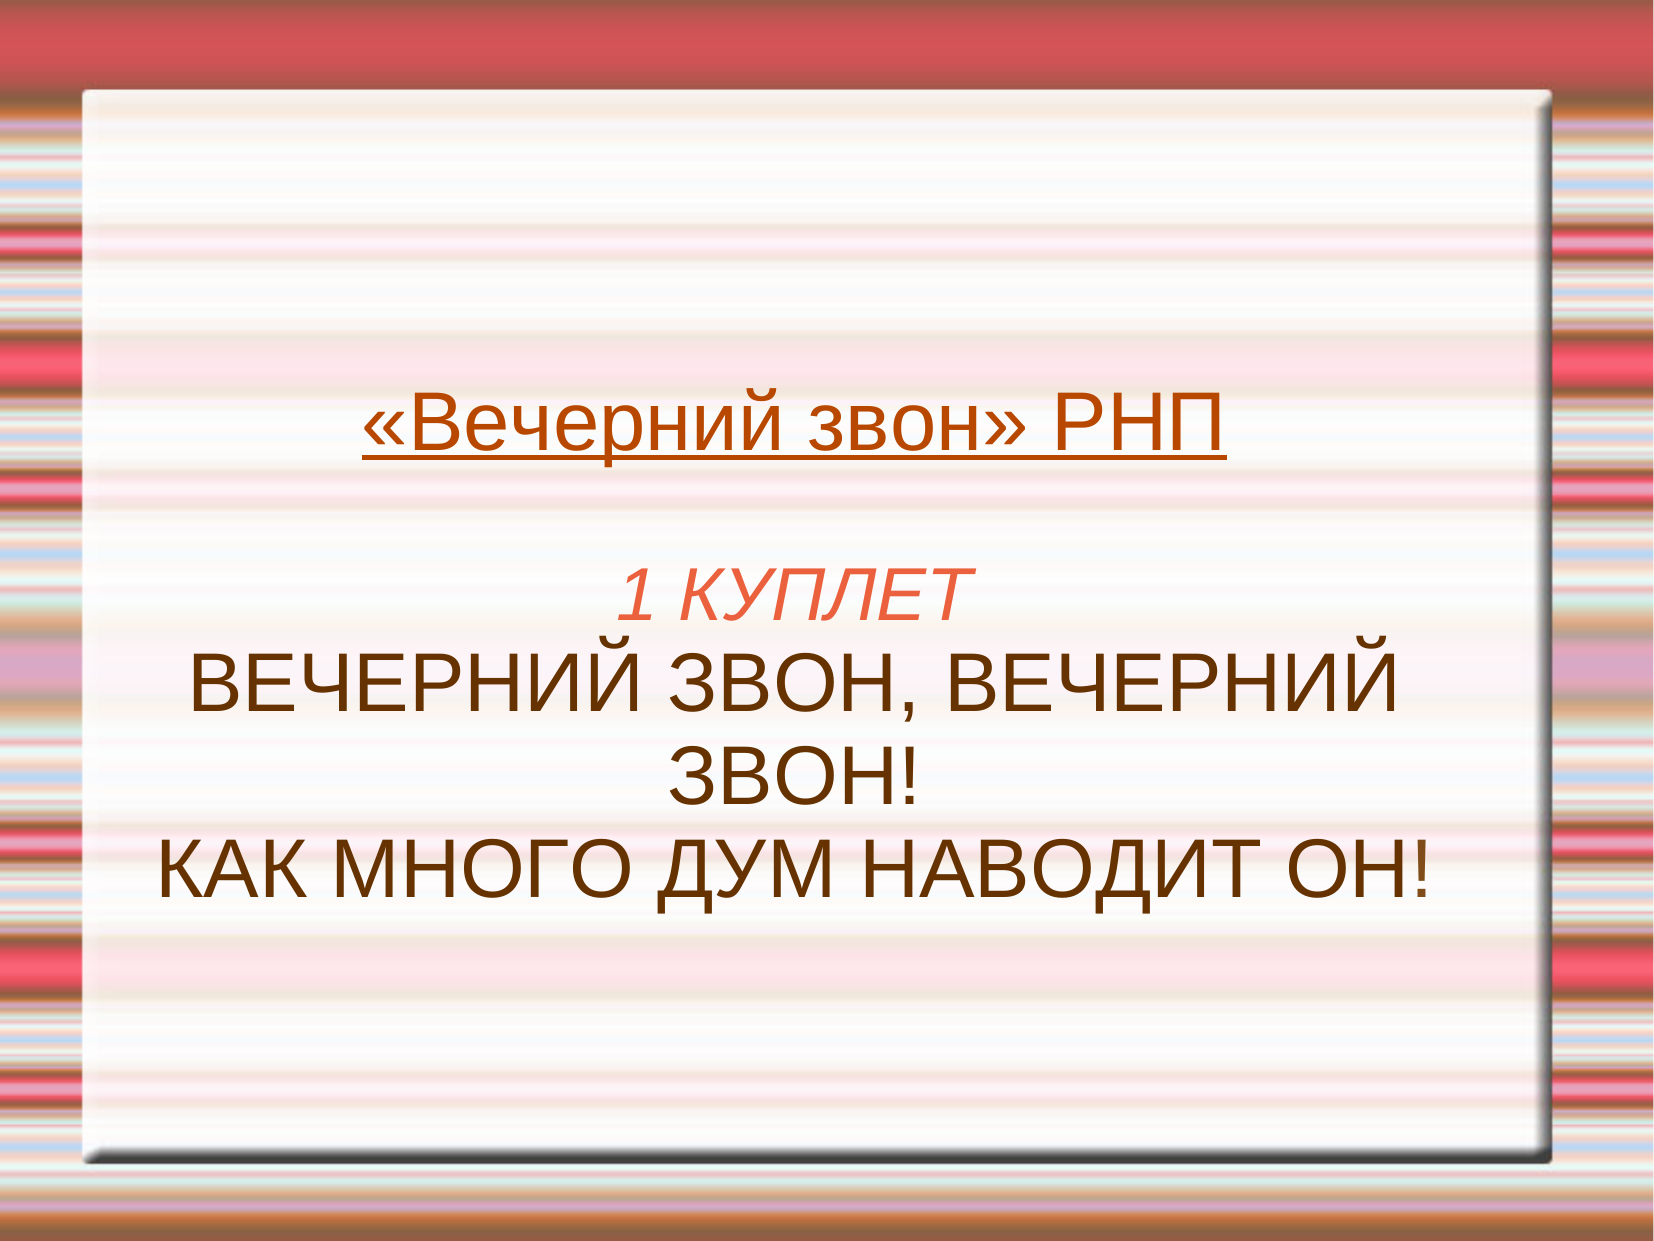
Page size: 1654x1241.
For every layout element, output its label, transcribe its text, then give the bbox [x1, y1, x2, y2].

subtitle «Вечерний звон» РНП 1 КУПЛЕТ ВЕЧЕРНИЙ ЗВОН, ВЕЧЕРНИЙ ЗВОН! КАК МНОГО ДУМ НАВОДИТ ОН! [88, 118, 1501, 1173]
picture [0, 0, 1654, 1241]
